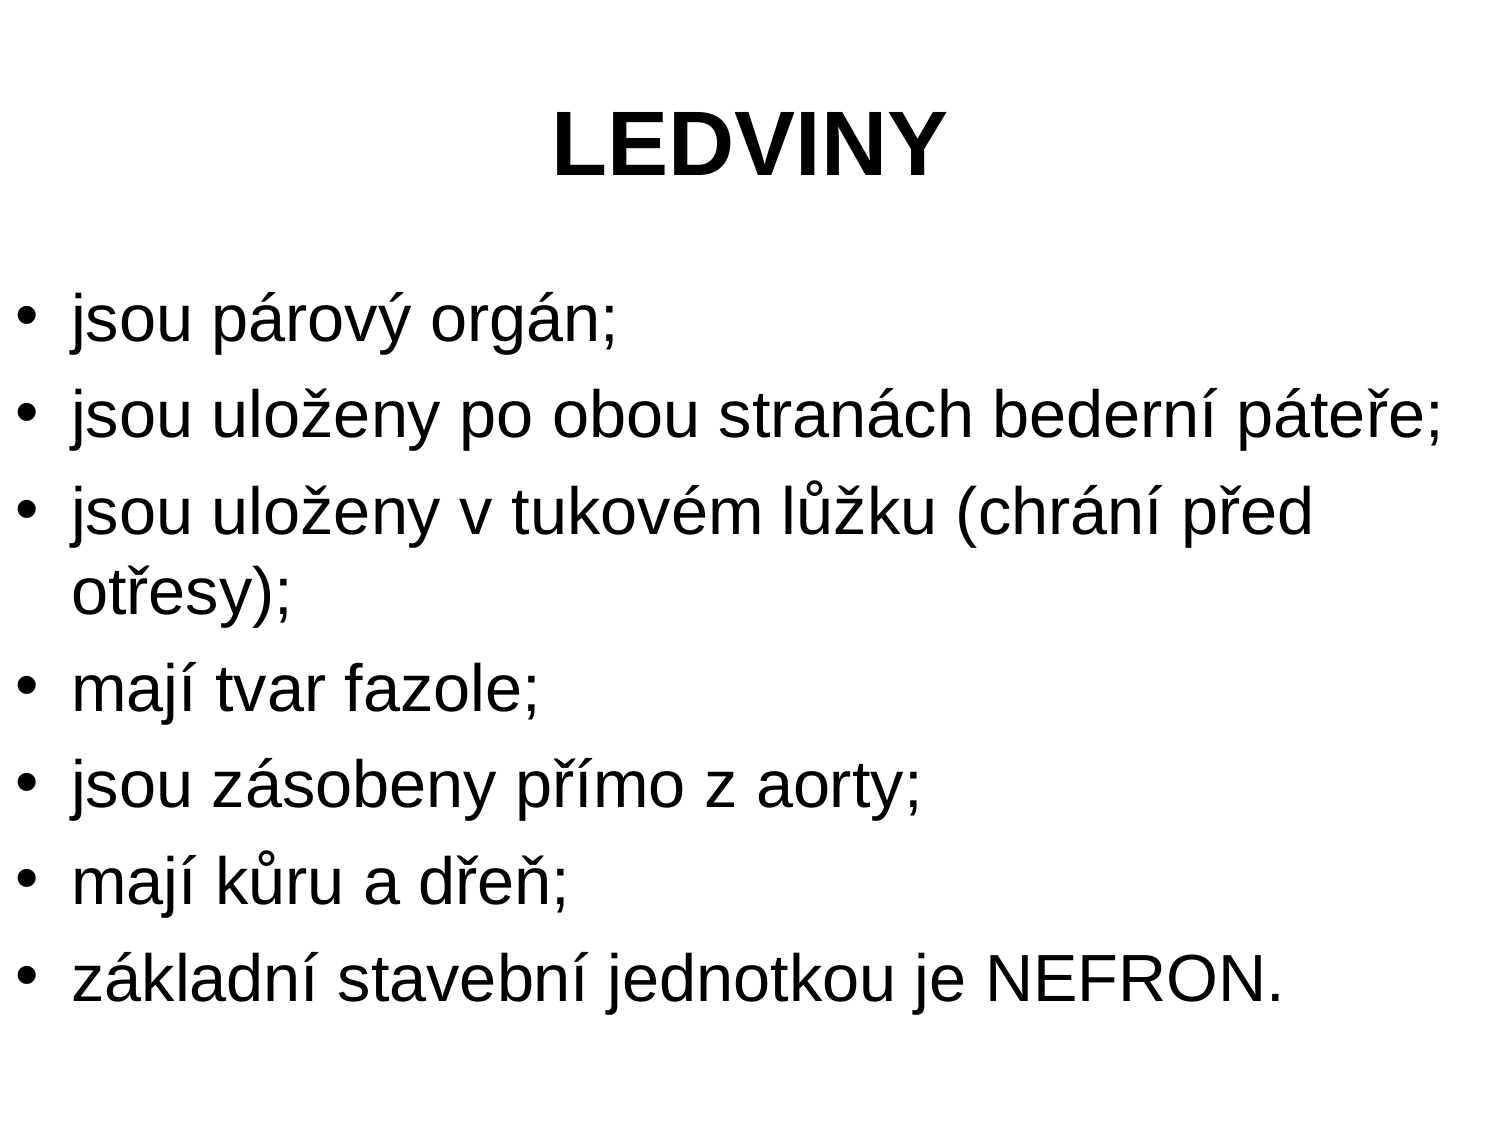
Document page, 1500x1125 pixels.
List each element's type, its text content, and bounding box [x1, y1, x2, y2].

title LEDVINY [75, 45, 1426, 233]
list jsou párový orgán; jsou uloženy po obou stranách bederní páteře; jsou uloženy v tukovém lůžku (chrání před otřesy); mají tvar fazole; jsou zásobeny přímo z aorty; mají kůru a dřeň; základní stavební jednotkou je NEFRON. [0, 267, 1500, 1119]
